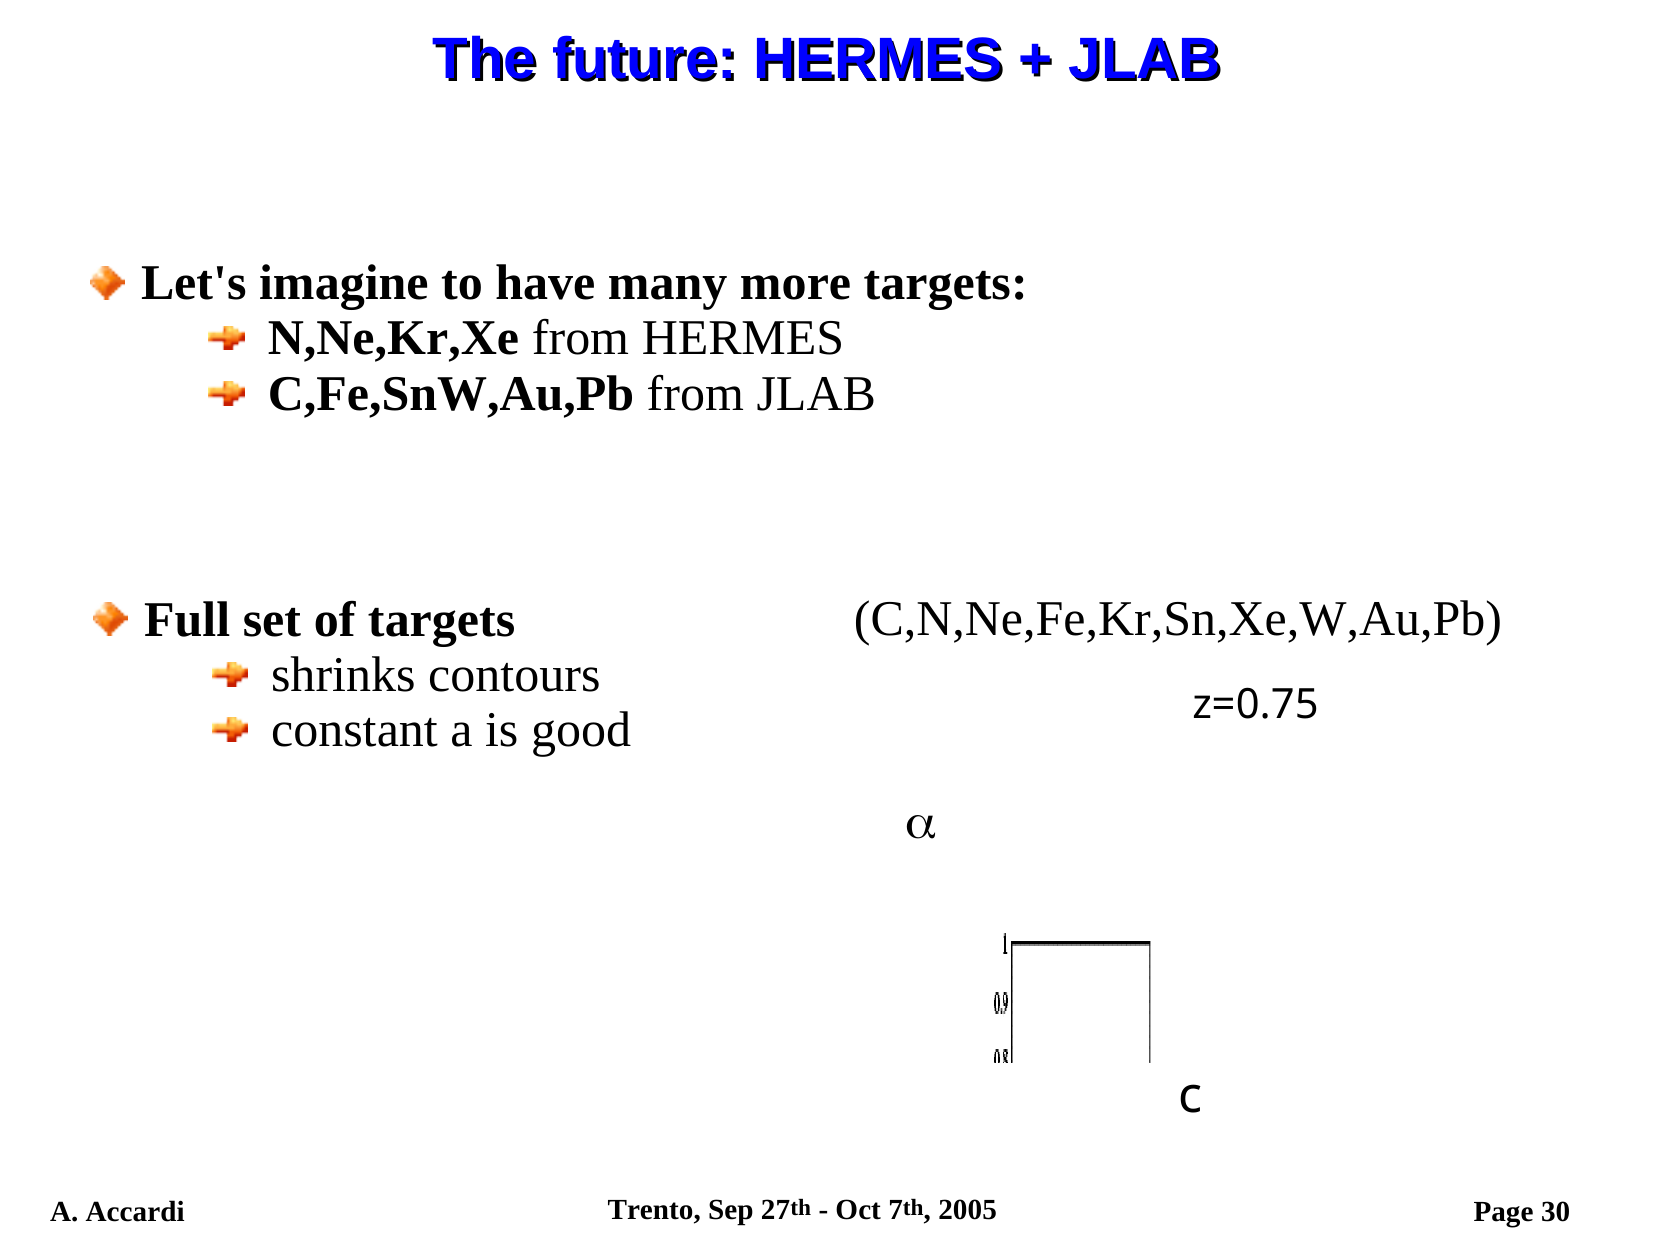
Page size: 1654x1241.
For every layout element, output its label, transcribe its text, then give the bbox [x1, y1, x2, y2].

text_box Let's imagine to have many more targets: N,Ne,Kr,Xe from HERMES C,Fe,SnW,Au,Pb from JLAB [90, 255, 1547, 452]
text_box Trento, Sep 27th - Oct 7th, 2005 [602, 1193, 1003, 1233]
text_box z=0.75 [1192, 674, 1339, 725]
text_box a [905, 803, 936, 869]
text_box A. Accardi [32, 1187, 203, 1241]
text_box Page 33 [1525, 1195, 1623, 1234]
picture [944, 652, 1381, 1063]
text_box c [1178, 1059, 1217, 1120]
text_box (C,N,Ne,Fe,Kr,Sn,Xe,W,Au,Pb) [853, 590, 1503, 652]
text_box The future: HERMES + JLAB [29, 23, 1625, 111]
text_box Full set of targets shrinks contours constant a is good [93, 591, 809, 837]
